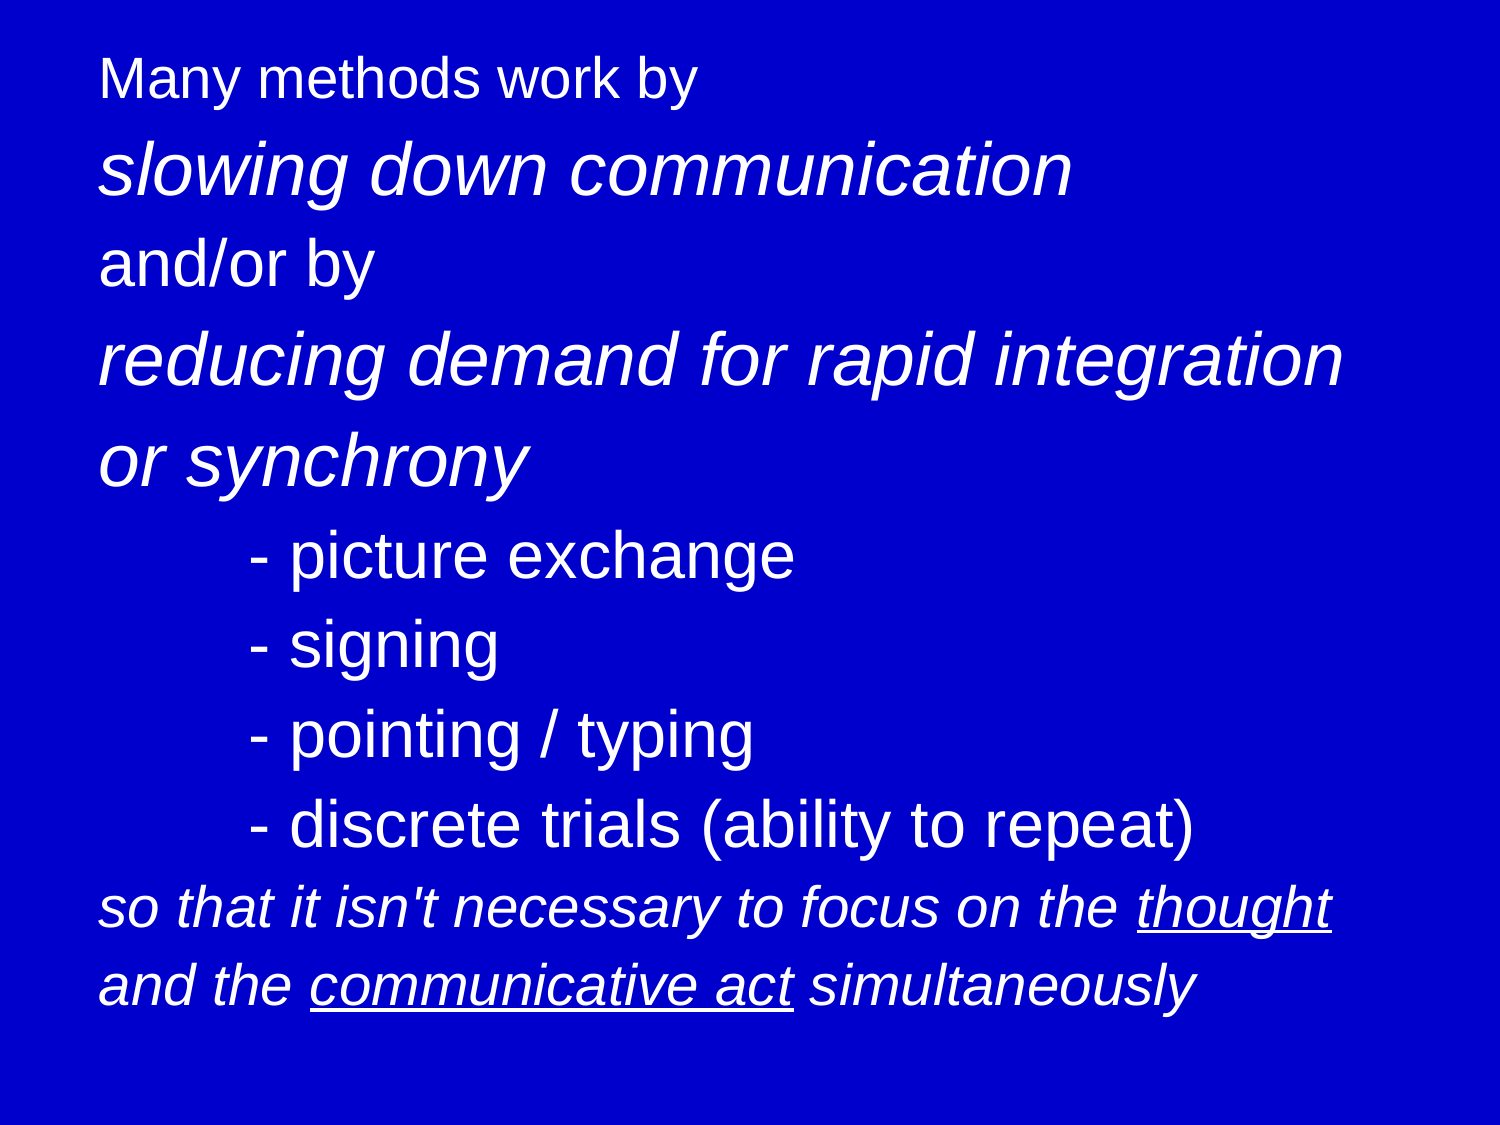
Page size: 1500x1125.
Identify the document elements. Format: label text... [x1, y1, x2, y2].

title Many methods work by slowing down communication and/or by reducing demand for rapid integration or synchrony - picture exchange - signing - pointing / typing - discrete trials (ability to repeat) so that it isn't necessary to focus on the thought and the communicative act simultaneously [83, 83, 1444, 967]
